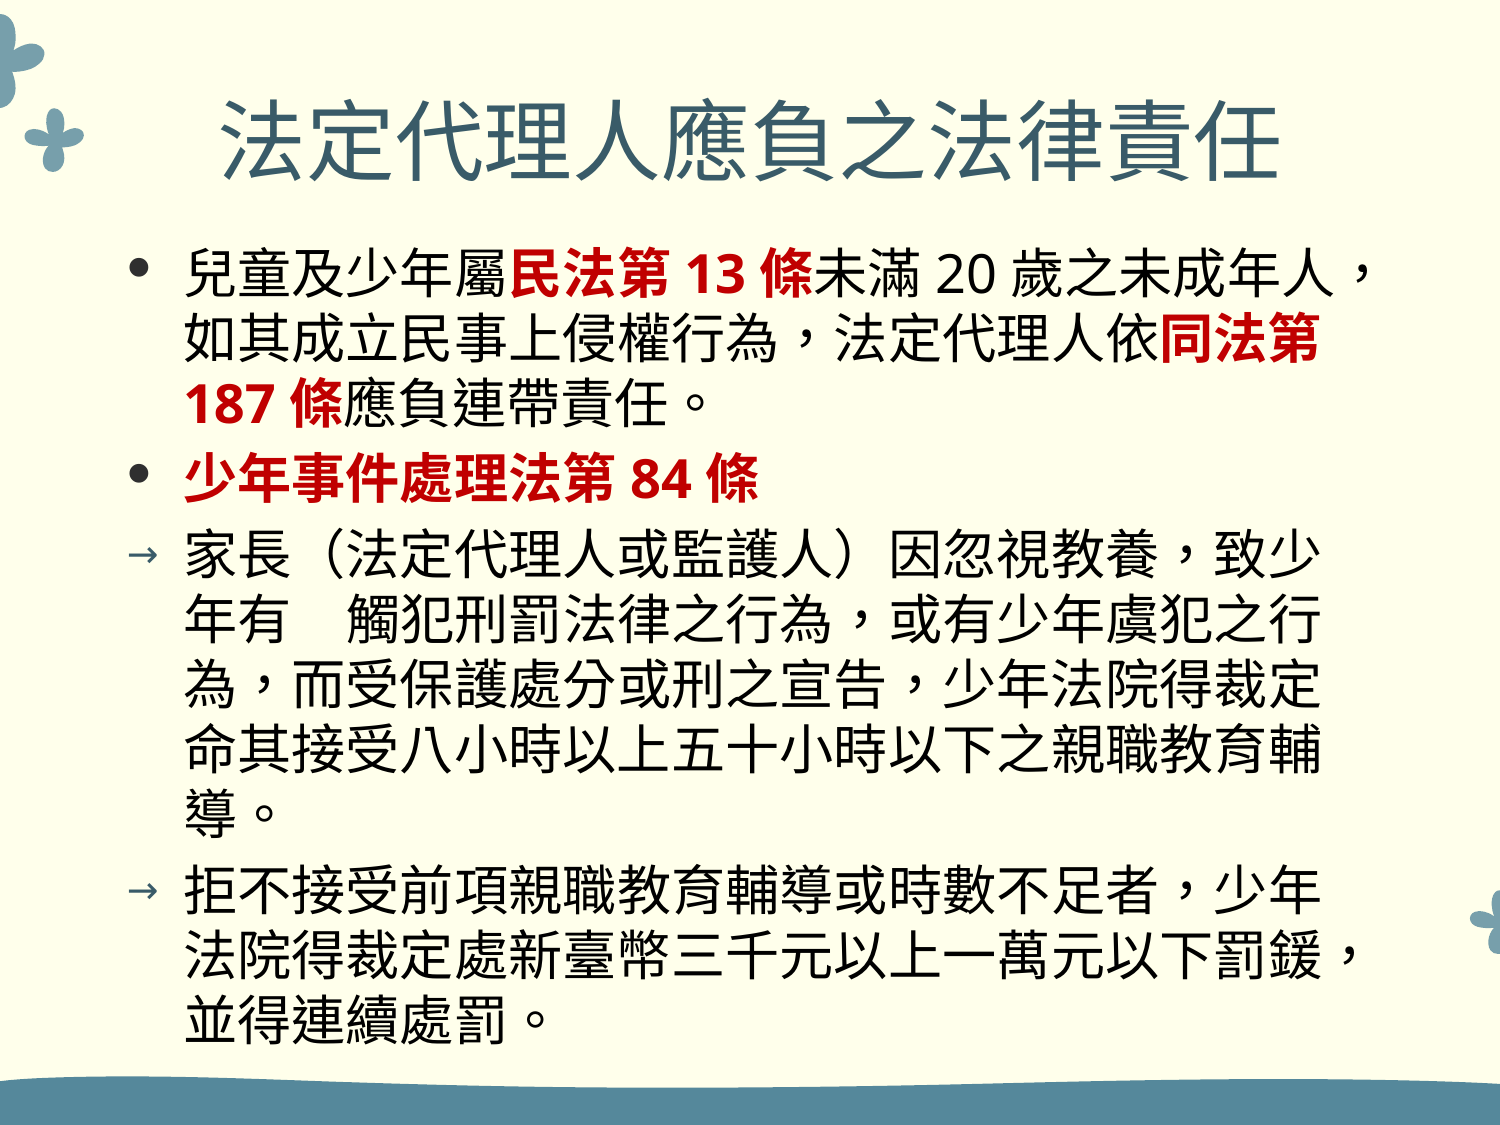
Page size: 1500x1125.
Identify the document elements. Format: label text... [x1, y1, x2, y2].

text_box [1469, 890, 1500, 954]
list 兒童及少年屬民法第13條未滿20歲之未成年人，如其成立民事上侵權行為，法定代理人依同法第187條應負連帶責任。 少年事件處理法第84條 家長（法定代理人或監護人）因忽視教養，致少年有 觸犯刑罰法律之行為，或有少年虞犯之行為，而受保護處分或刑之宣告，少年法院得裁定命其接受八小時以上五十小時以下之親職教育輔導。 拒不接受前項親職教育輔導或時數不足者，少年法院得裁定處新臺幣三千元以上一萬元以下罰鍰，並得連續處罰。 [112, 231, 1388, 1000]
text_box [0, 1076, 1500, 1125]
title 法定代理人應負之法律責任 [75, 45, 1425, 233]
text_box [24, 108, 84, 172]
text_box [0, 14, 45, 108]
